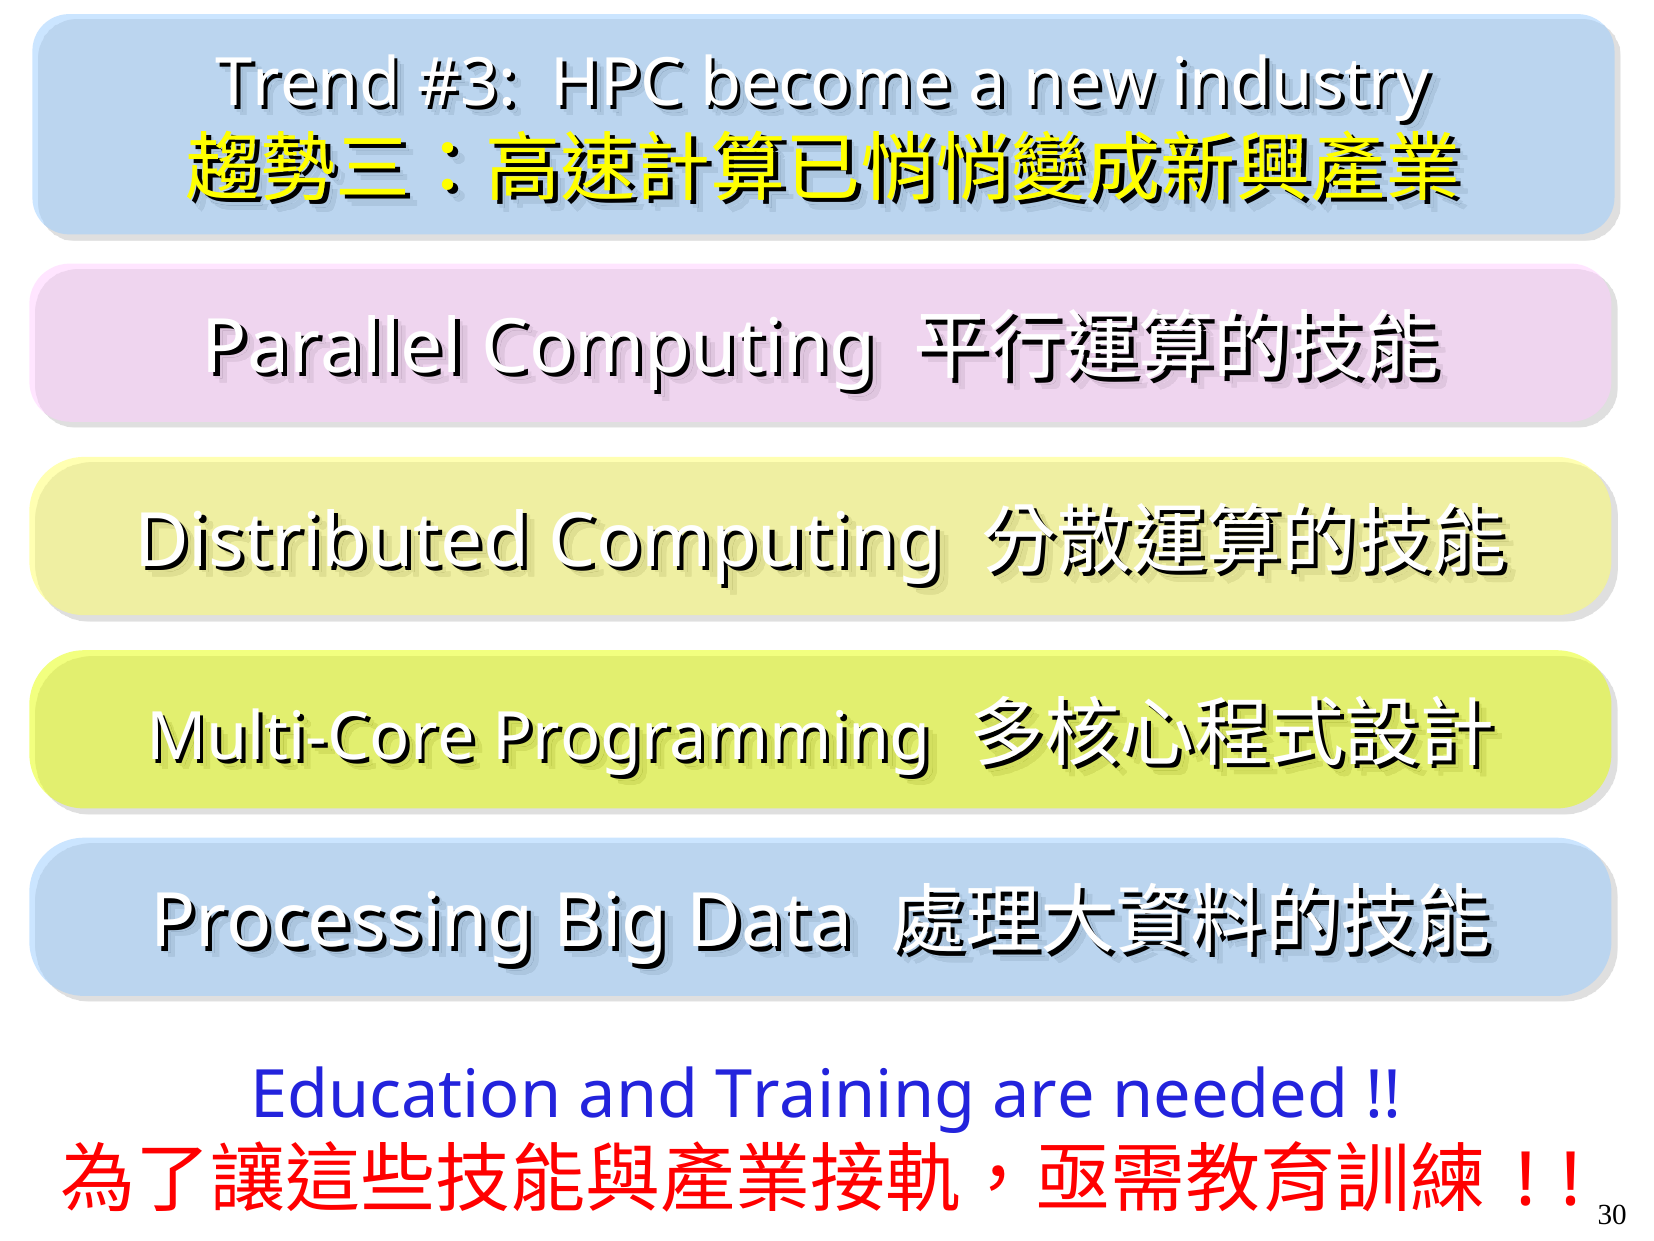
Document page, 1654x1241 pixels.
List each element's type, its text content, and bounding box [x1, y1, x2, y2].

text_box Processing Big Data 處理大資料的技能 [29, 837, 1612, 996]
text_box Multi-Core Programming 多核心程式設計 [29, 650, 1612, 809]
text_box Distributed Computing 分散運算的技能 [29, 456, 1612, 616]
text_box Trend #3: HPC become a new industry 趨勢三：高速計算已悄悄變成新興產業 [32, 14, 1615, 235]
text_box Education and Training are needed !! 為了讓這些技能與產業接軌，亟需教育訓練!! [0, 1043, 1654, 1228]
text_box Parallel Computing 平行運算的技能 [29, 263, 1612, 422]
